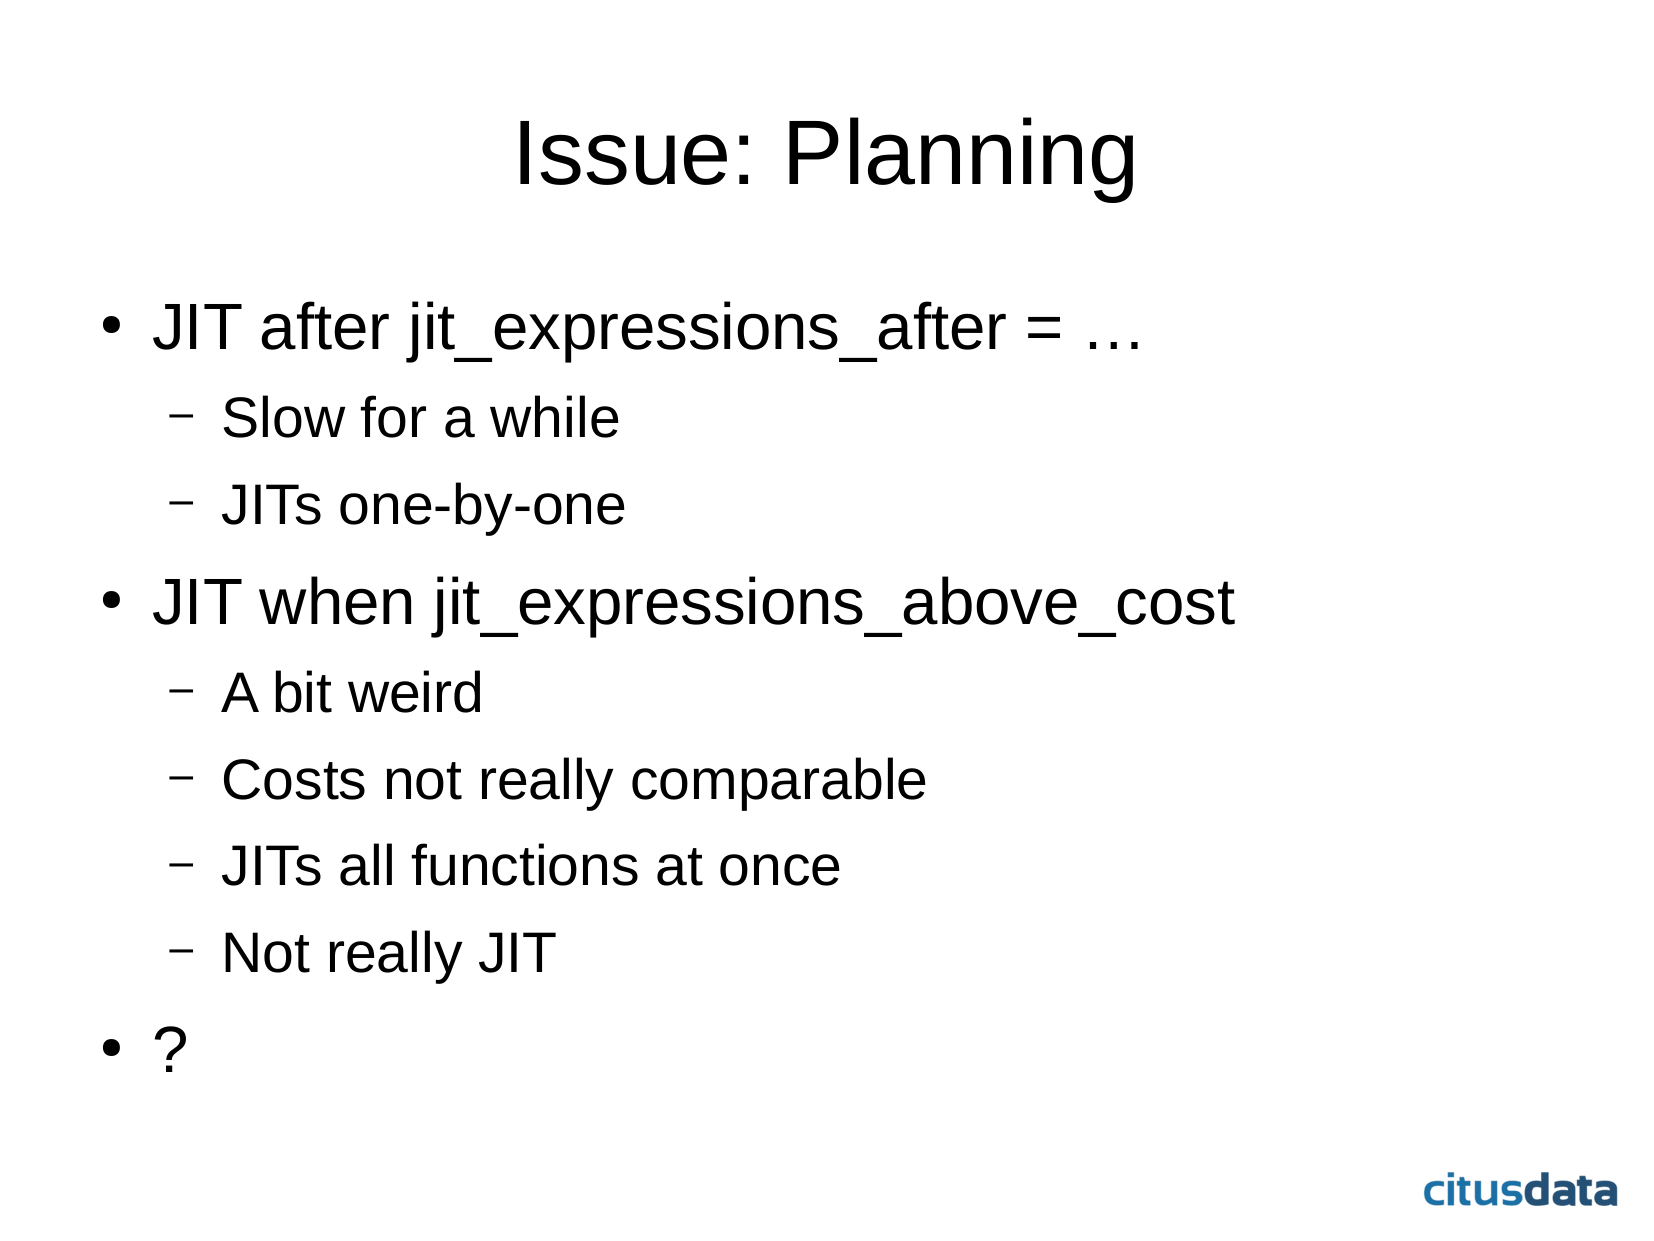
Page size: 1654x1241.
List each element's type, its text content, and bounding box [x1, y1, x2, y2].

picture [1420, 1167, 1622, 1209]
list JIT after jit_expressions_after = … Slow for a while JITs one-by-one JIT when jit_expressions_above_cost A bit weird Costs not really comparable JITs all functions at once Not really JIT ? [82, 290, 1571, 1096]
title Issue: Planning [82, 49, 1571, 257]
